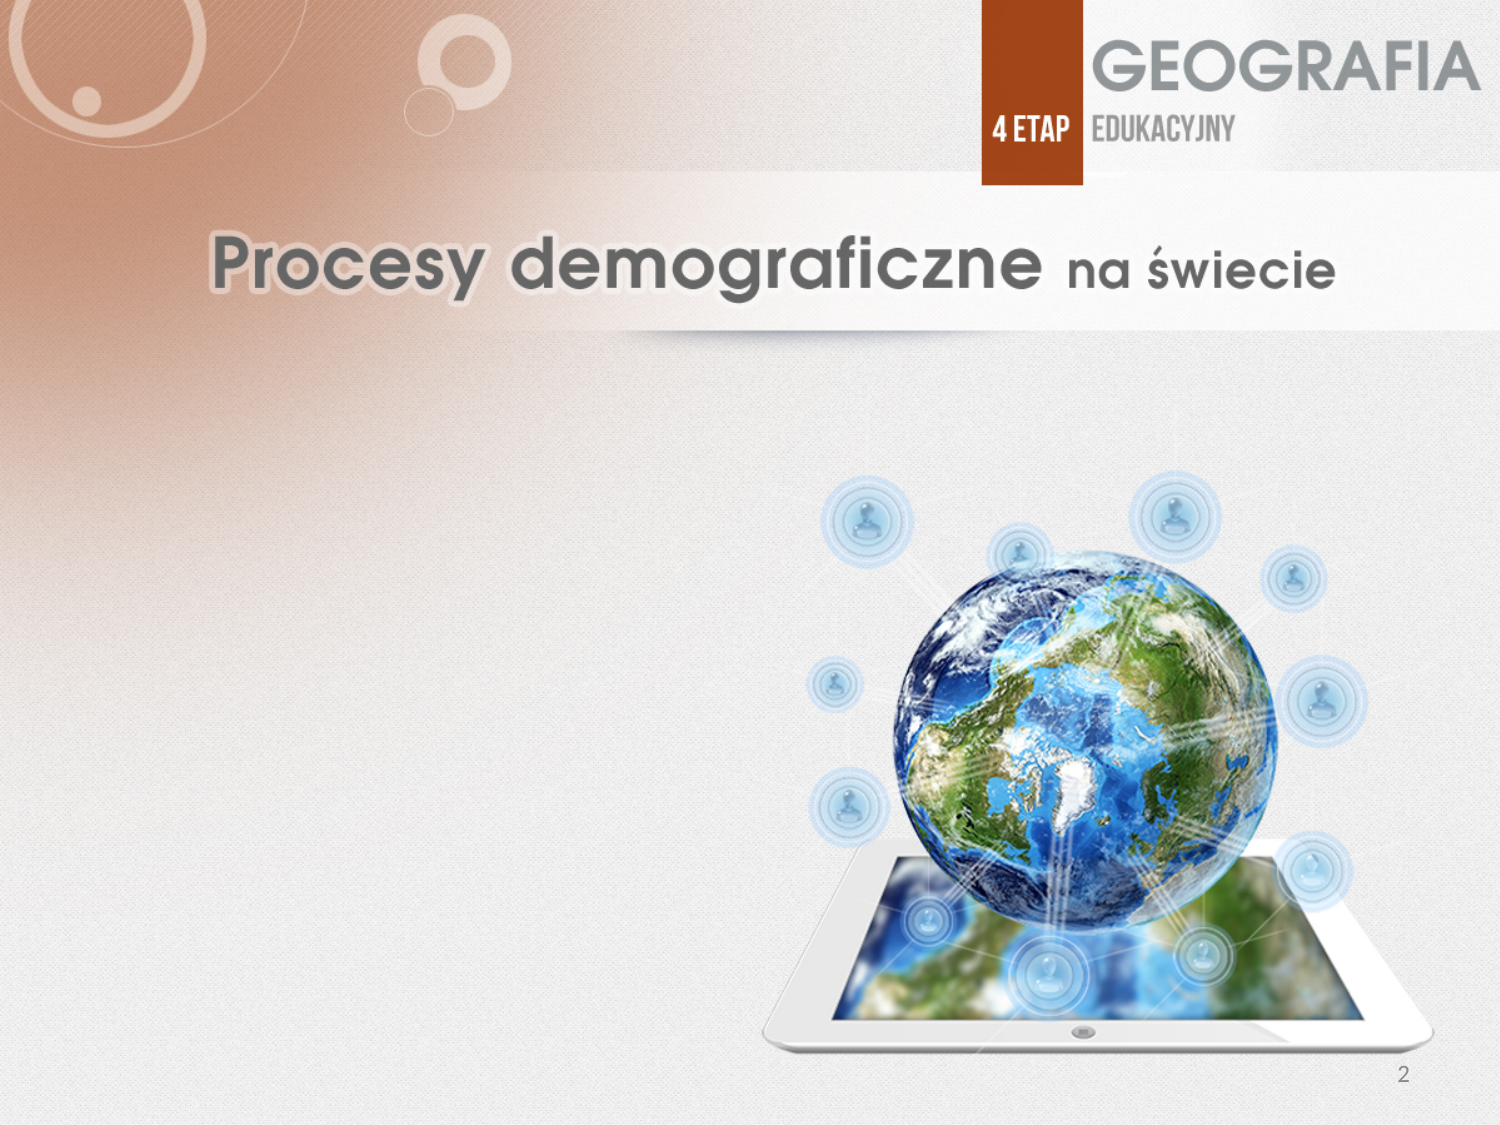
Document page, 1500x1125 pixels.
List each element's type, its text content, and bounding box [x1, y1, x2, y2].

text_box <numer> [1074, 1042, 1426, 1103]
picture [0, 0, 1500, 1125]
